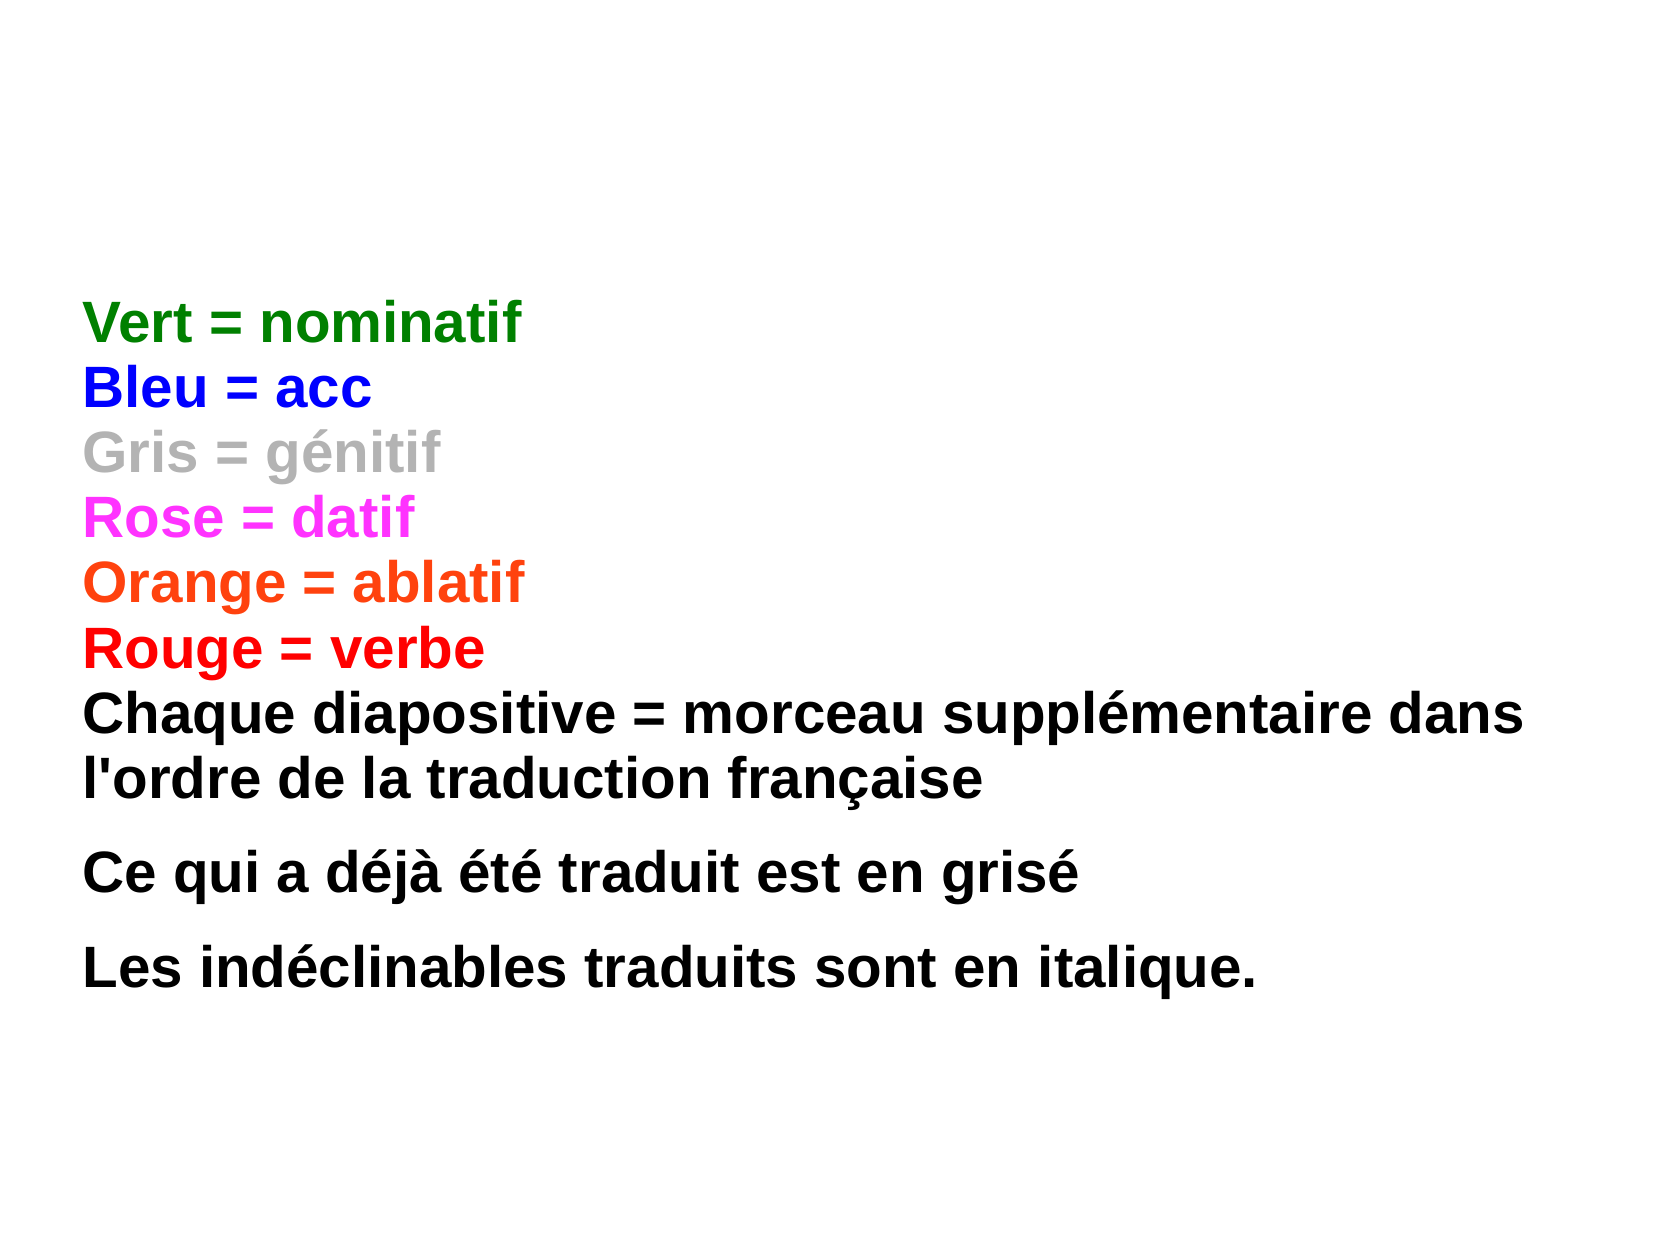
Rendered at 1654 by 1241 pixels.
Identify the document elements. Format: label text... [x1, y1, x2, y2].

list Vert = nominatif Bleu = acc Gris = génitif Rose = datif Orange = ablatif Rouge = verbe Chaque diapositive = morceau supplémentaire dans l'ordre de la traduction française Ce qui a déjà été traduit est en grisé Les indéclinables traduits sont en italique. [82, 290, 1571, 1010]
